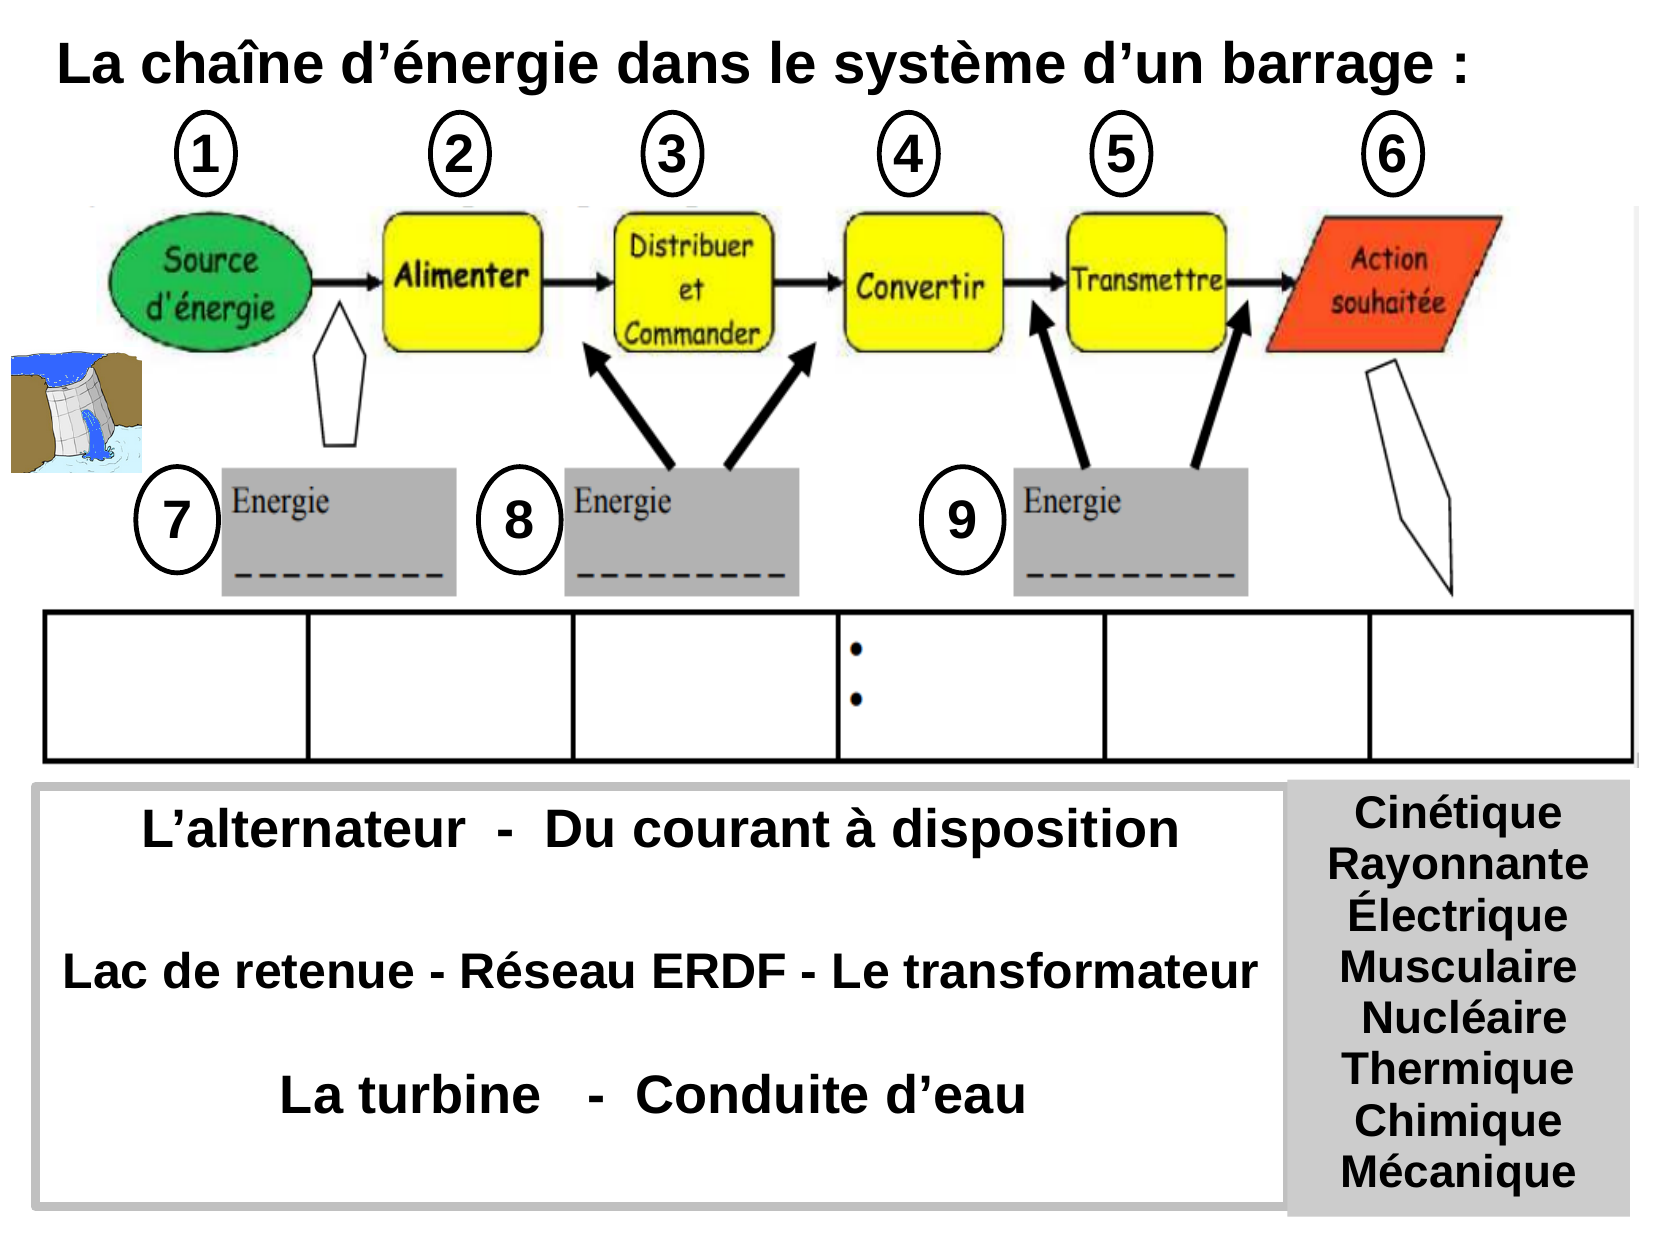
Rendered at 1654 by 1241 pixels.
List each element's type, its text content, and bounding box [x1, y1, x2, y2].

text_box 1 [176, 112, 236, 195]
text_box La chaîne d’énergie dans le système d’un barrage : [41, 23, 1530, 107]
text_box Cinétique Rayonnante Électrique Musculaire Nucléaire Thermique Chimique Mécanique [1287, 779, 1630, 1217]
text_box 6 [1363, 112, 1423, 196]
text_box 2 [430, 112, 490, 196]
text_box L’alternateur - Du courant à disposition Lac de retenue - Réseau ERDF - Le transformateur La turbine - Conduite d’eau [35, 786, 1287, 1207]
picture [11, 206, 1639, 768]
text_box 4 [879, 112, 939, 196]
text_box 5 [1091, 112, 1151, 196]
text_box 8 [478, 466, 562, 573]
text_box 3 [642, 112, 703, 196]
text_box 7 [135, 466, 219, 573]
text_box 9 [921, 466, 1005, 574]
